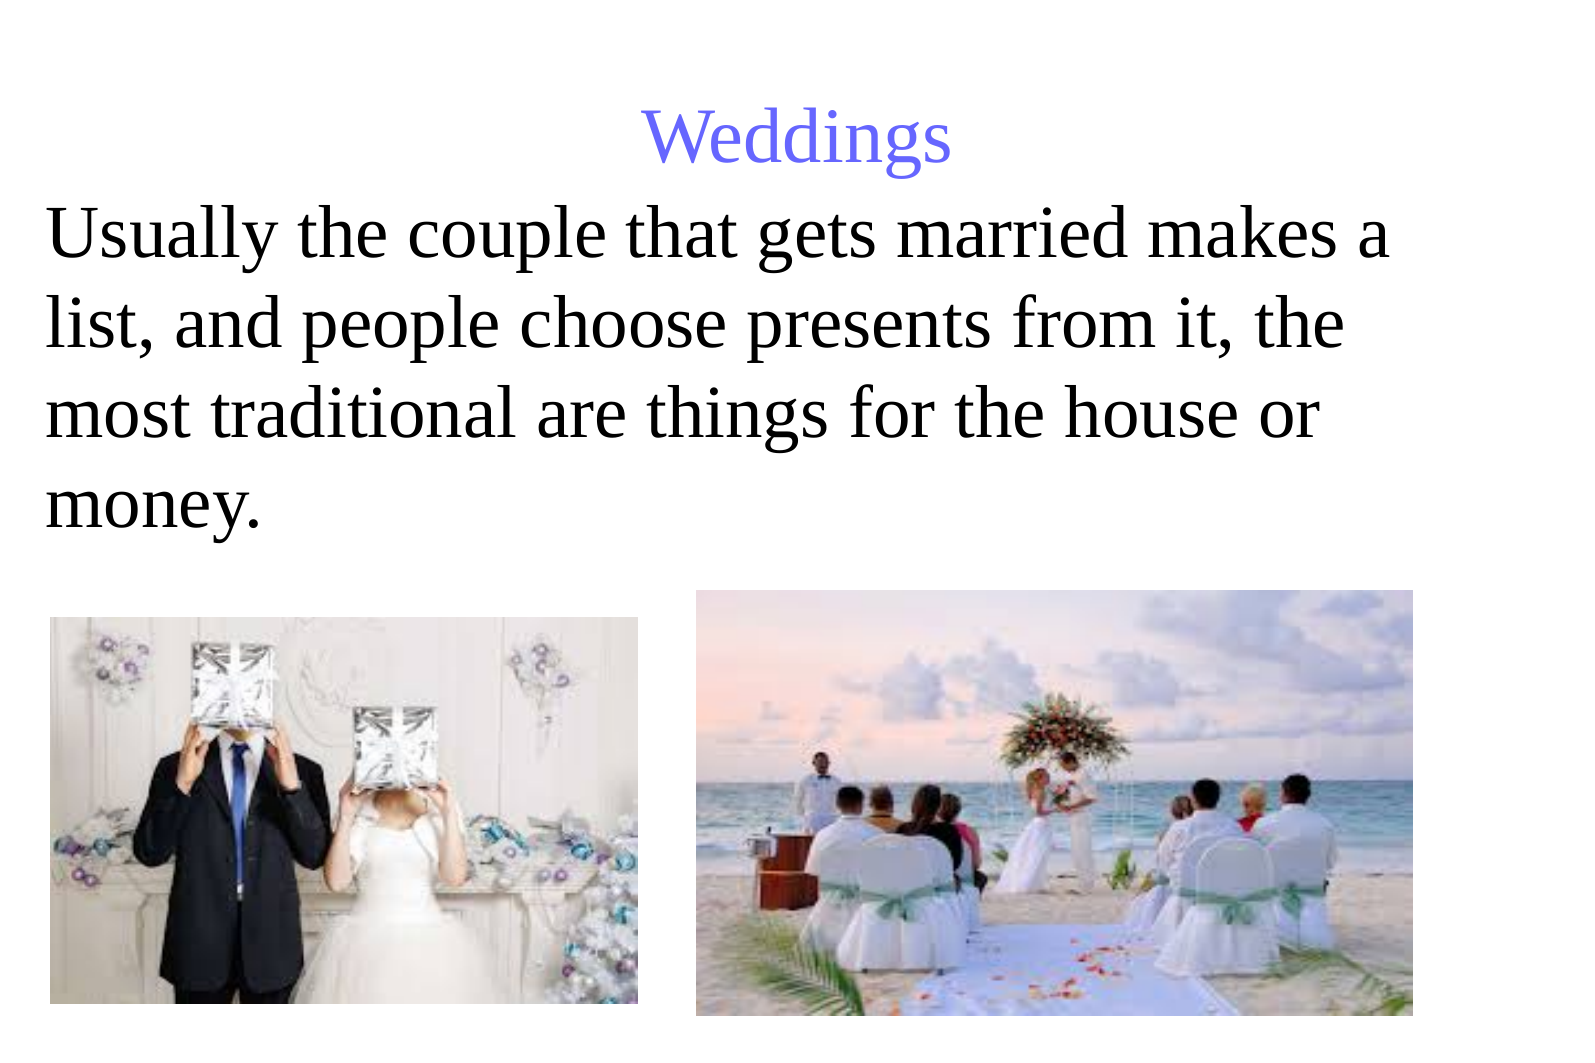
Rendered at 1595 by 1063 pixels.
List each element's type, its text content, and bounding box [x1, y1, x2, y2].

picture [696, 590, 1413, 1016]
picture [50, 617, 638, 1004]
list Usually the couple that gets married makes a list, and people choose presents from it, the most traditional are things for the house or money. [45, 182, 1481, 568]
title Weddings [79, 42, 1515, 220]
